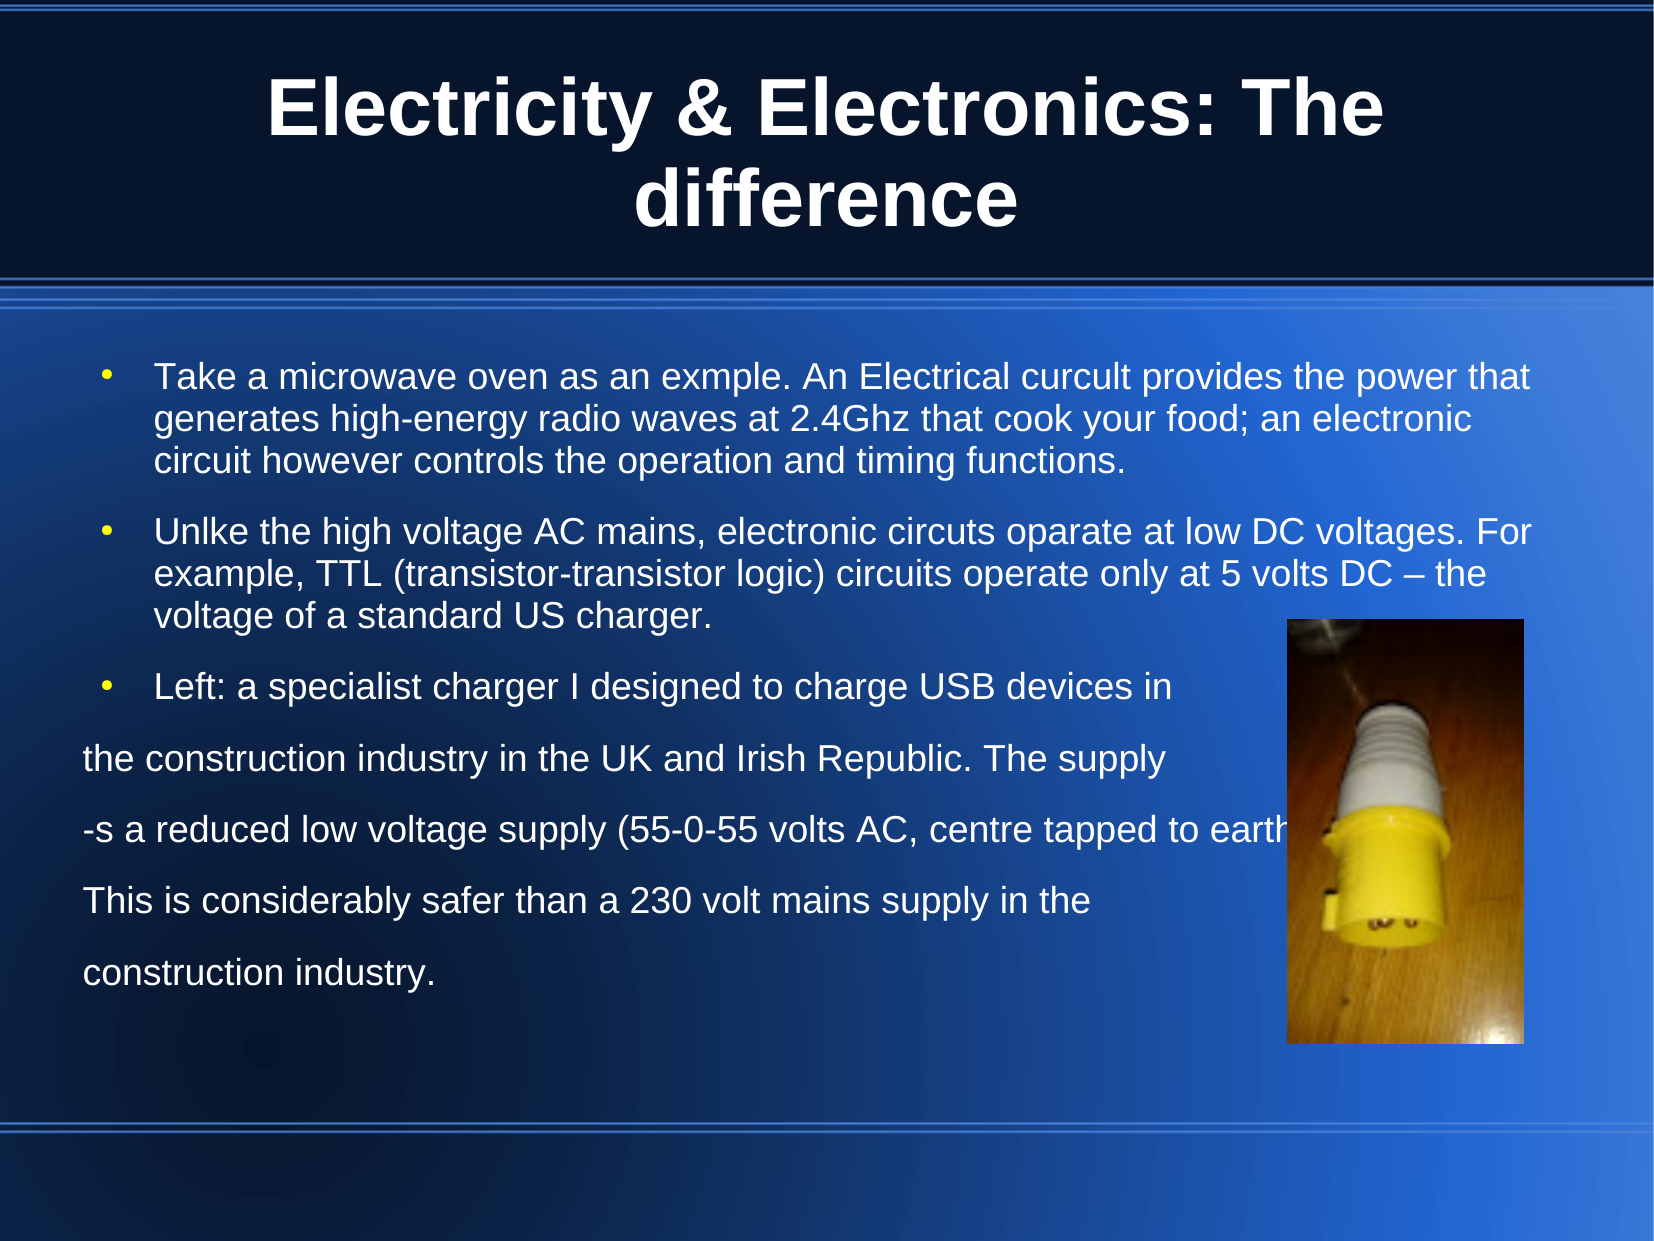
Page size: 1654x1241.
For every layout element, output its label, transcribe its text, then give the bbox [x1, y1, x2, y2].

picture [0, 0, 1654, 1241]
list Take a microwave oven as an exmple. An Electrical curcult provides the power that generates high-energy radio waves at 2.4Ghz that cook your food; an electronic circuit however controls the operation and timing functions. Unlke the high voltage AC mains, electronic circuts oparate at low DC voltages. For example, TTL (transistor-transistor logic) circuits operate only at 5 volts DC – the voltage of a standard US charger. Left: a specialist charger I designed to charge USB devices in the construction industry in the UK and Irish Republic. The supply -s a reduced low voltage supply (55-0-55 volts AC, centre tapped to earth). This is considerably safer than a 230 volt mains supply in the construction industry. [82, 355, 1571, 1066]
title Electricity & Electronics: The difference [82, 49, 1571, 257]
